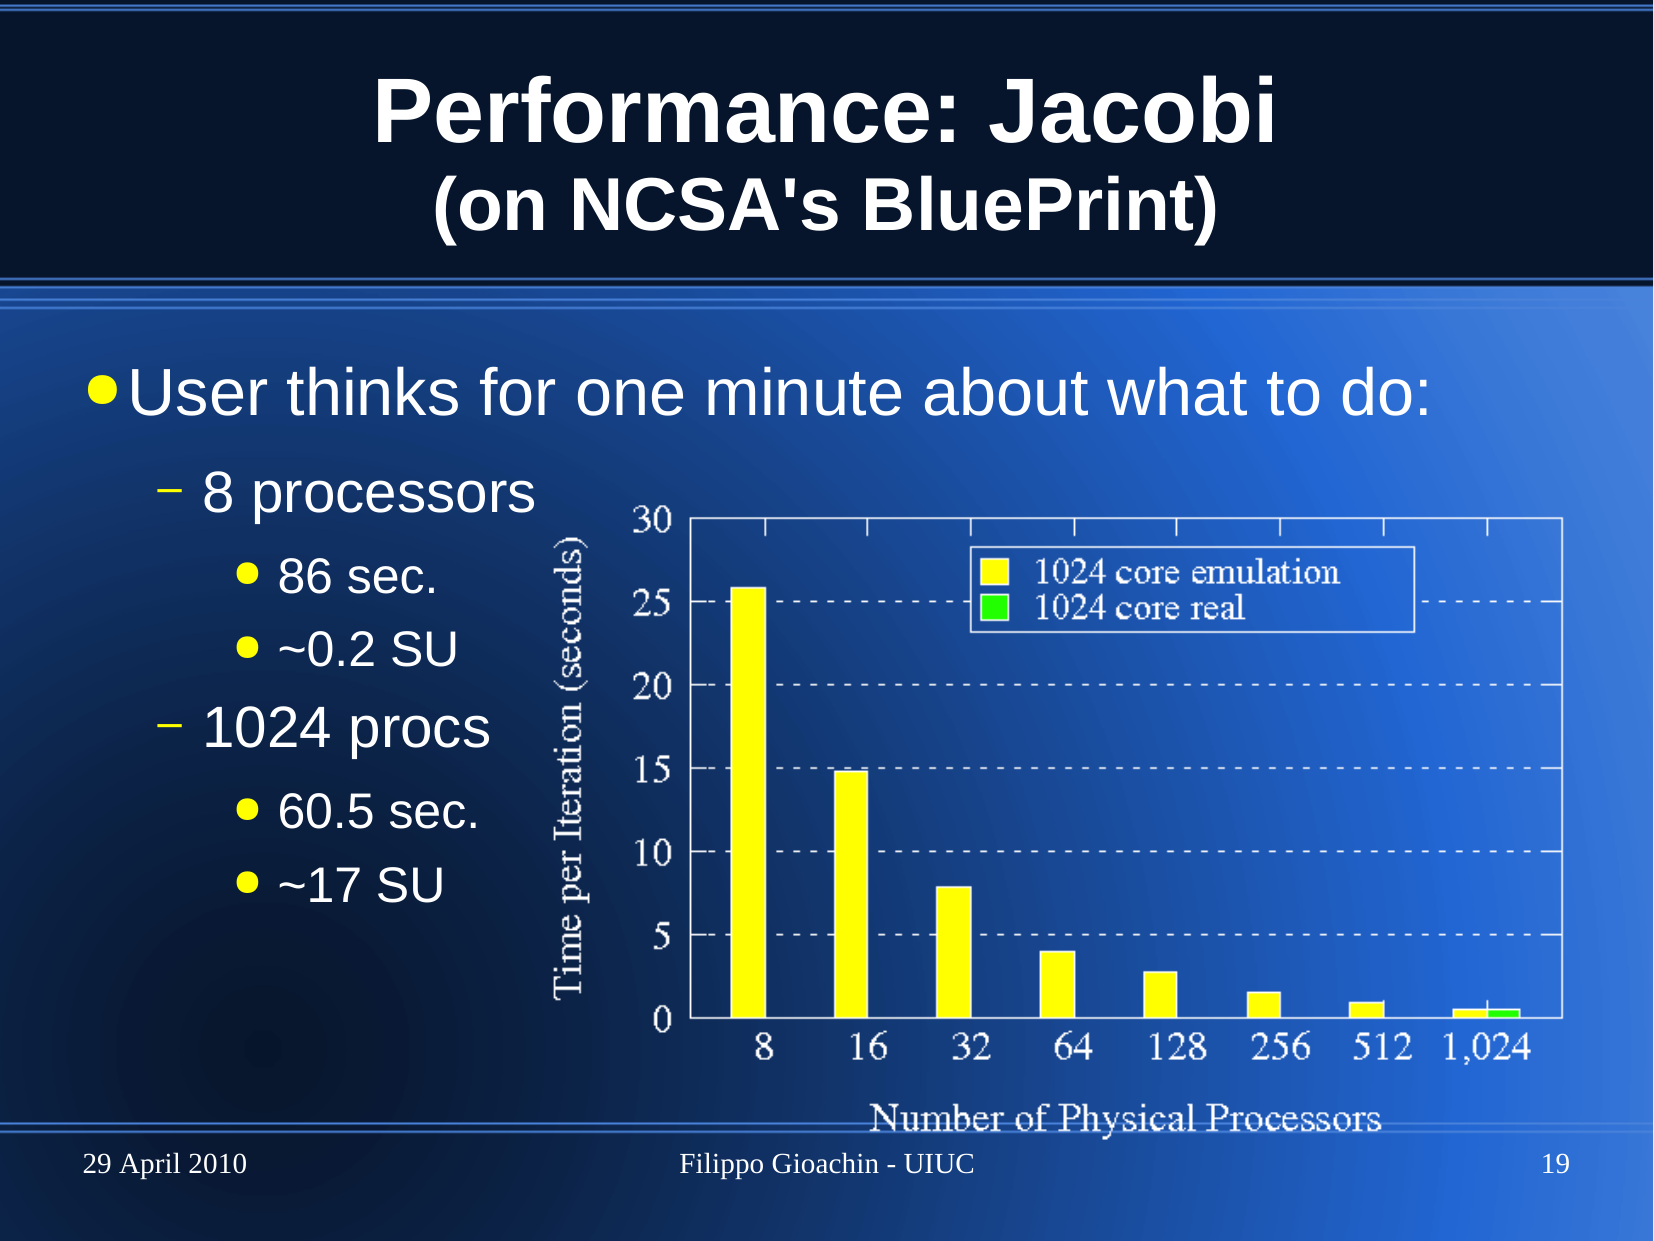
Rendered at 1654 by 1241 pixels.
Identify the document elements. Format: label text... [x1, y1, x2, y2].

title Performance: Jacobi (on NCSA's BluePrint) [82, 49, 1571, 257]
picture [0, 0, 1654, 1241]
list User thinks for one minute about what to do: 8 processors 86 sec. ~0.2 SU 1024 procs 60.5 sec. ~17 SU [82, 355, 1571, 1174]
